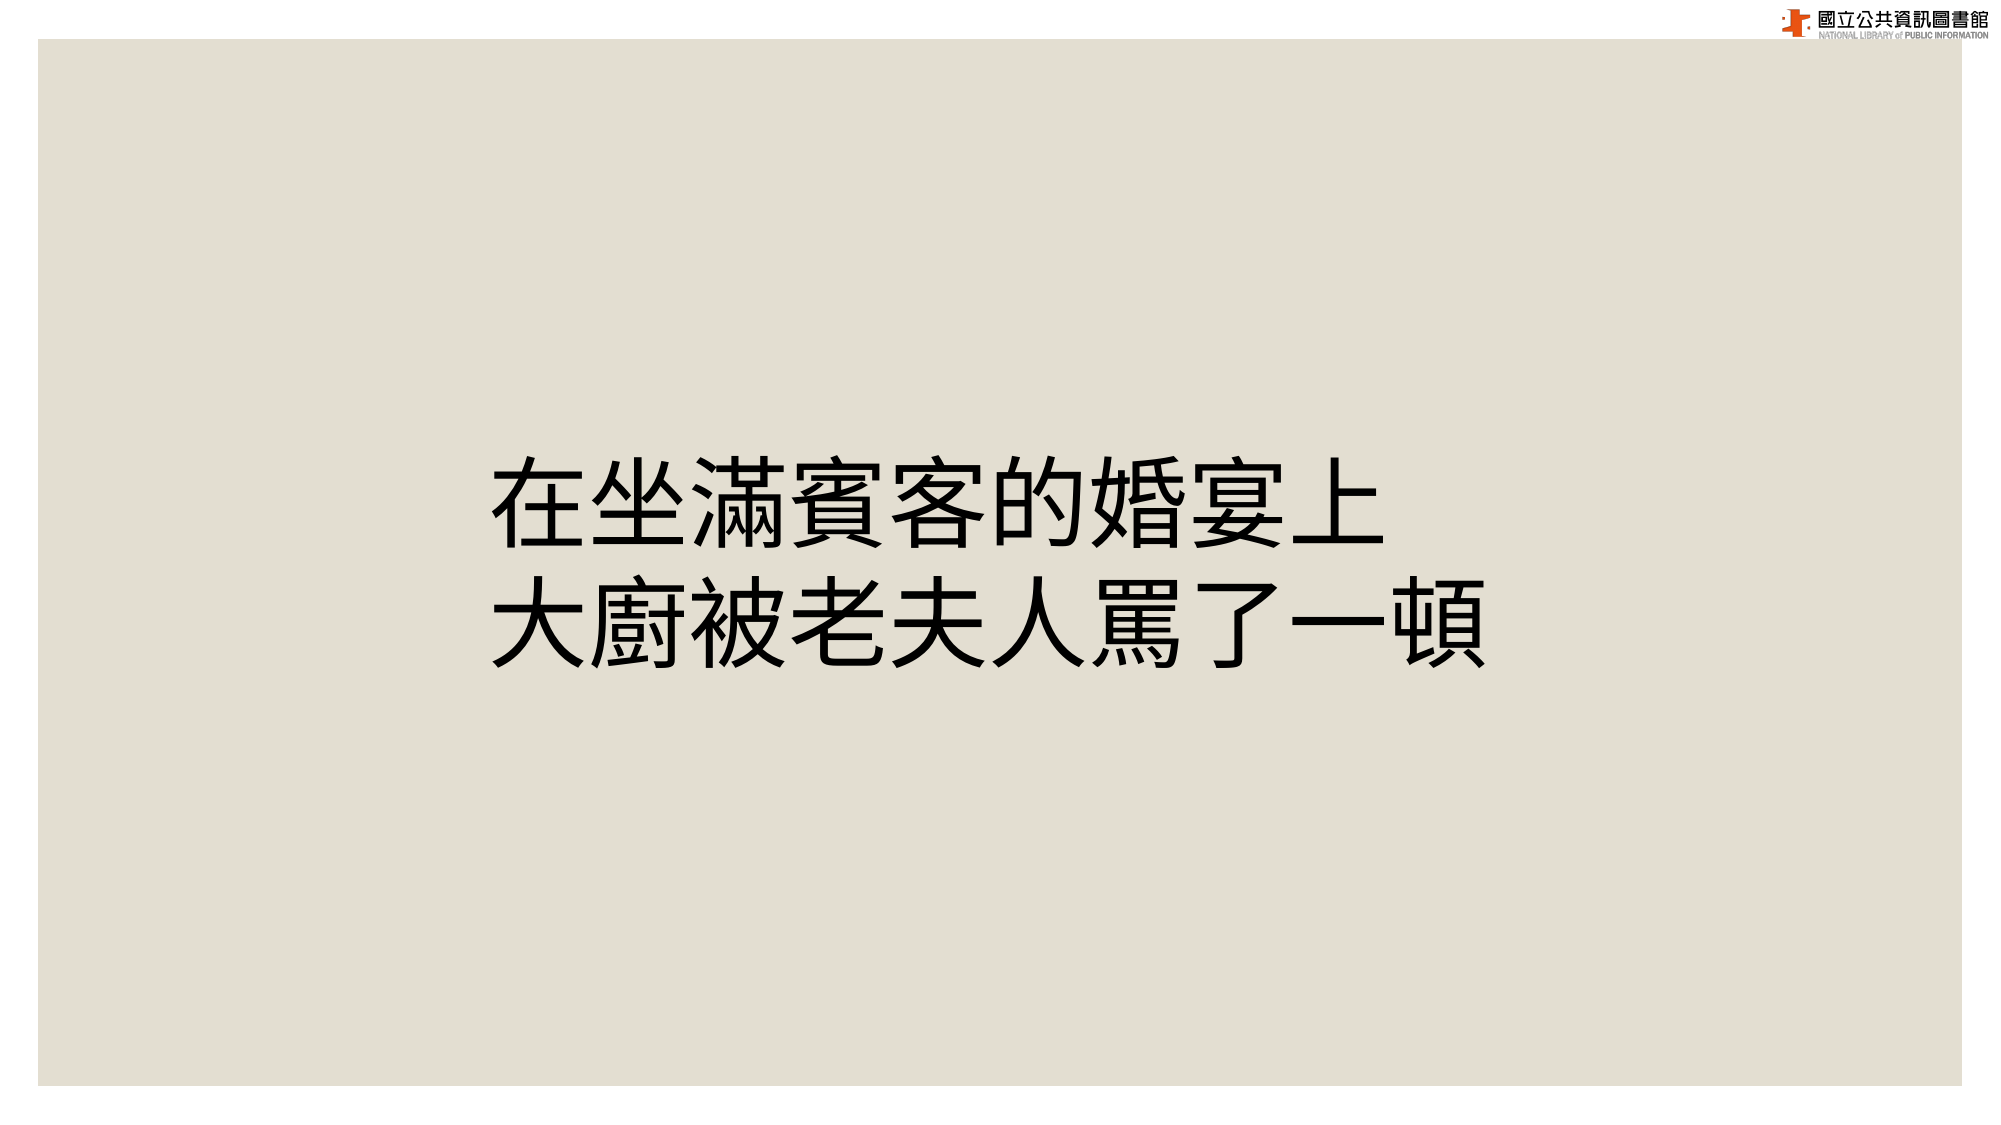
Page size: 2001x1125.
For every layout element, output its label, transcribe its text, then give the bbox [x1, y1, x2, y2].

text_box 在坐滿賓客的婚宴上 大廚被老夫人罵了一頓 [473, 432, 1514, 691]
